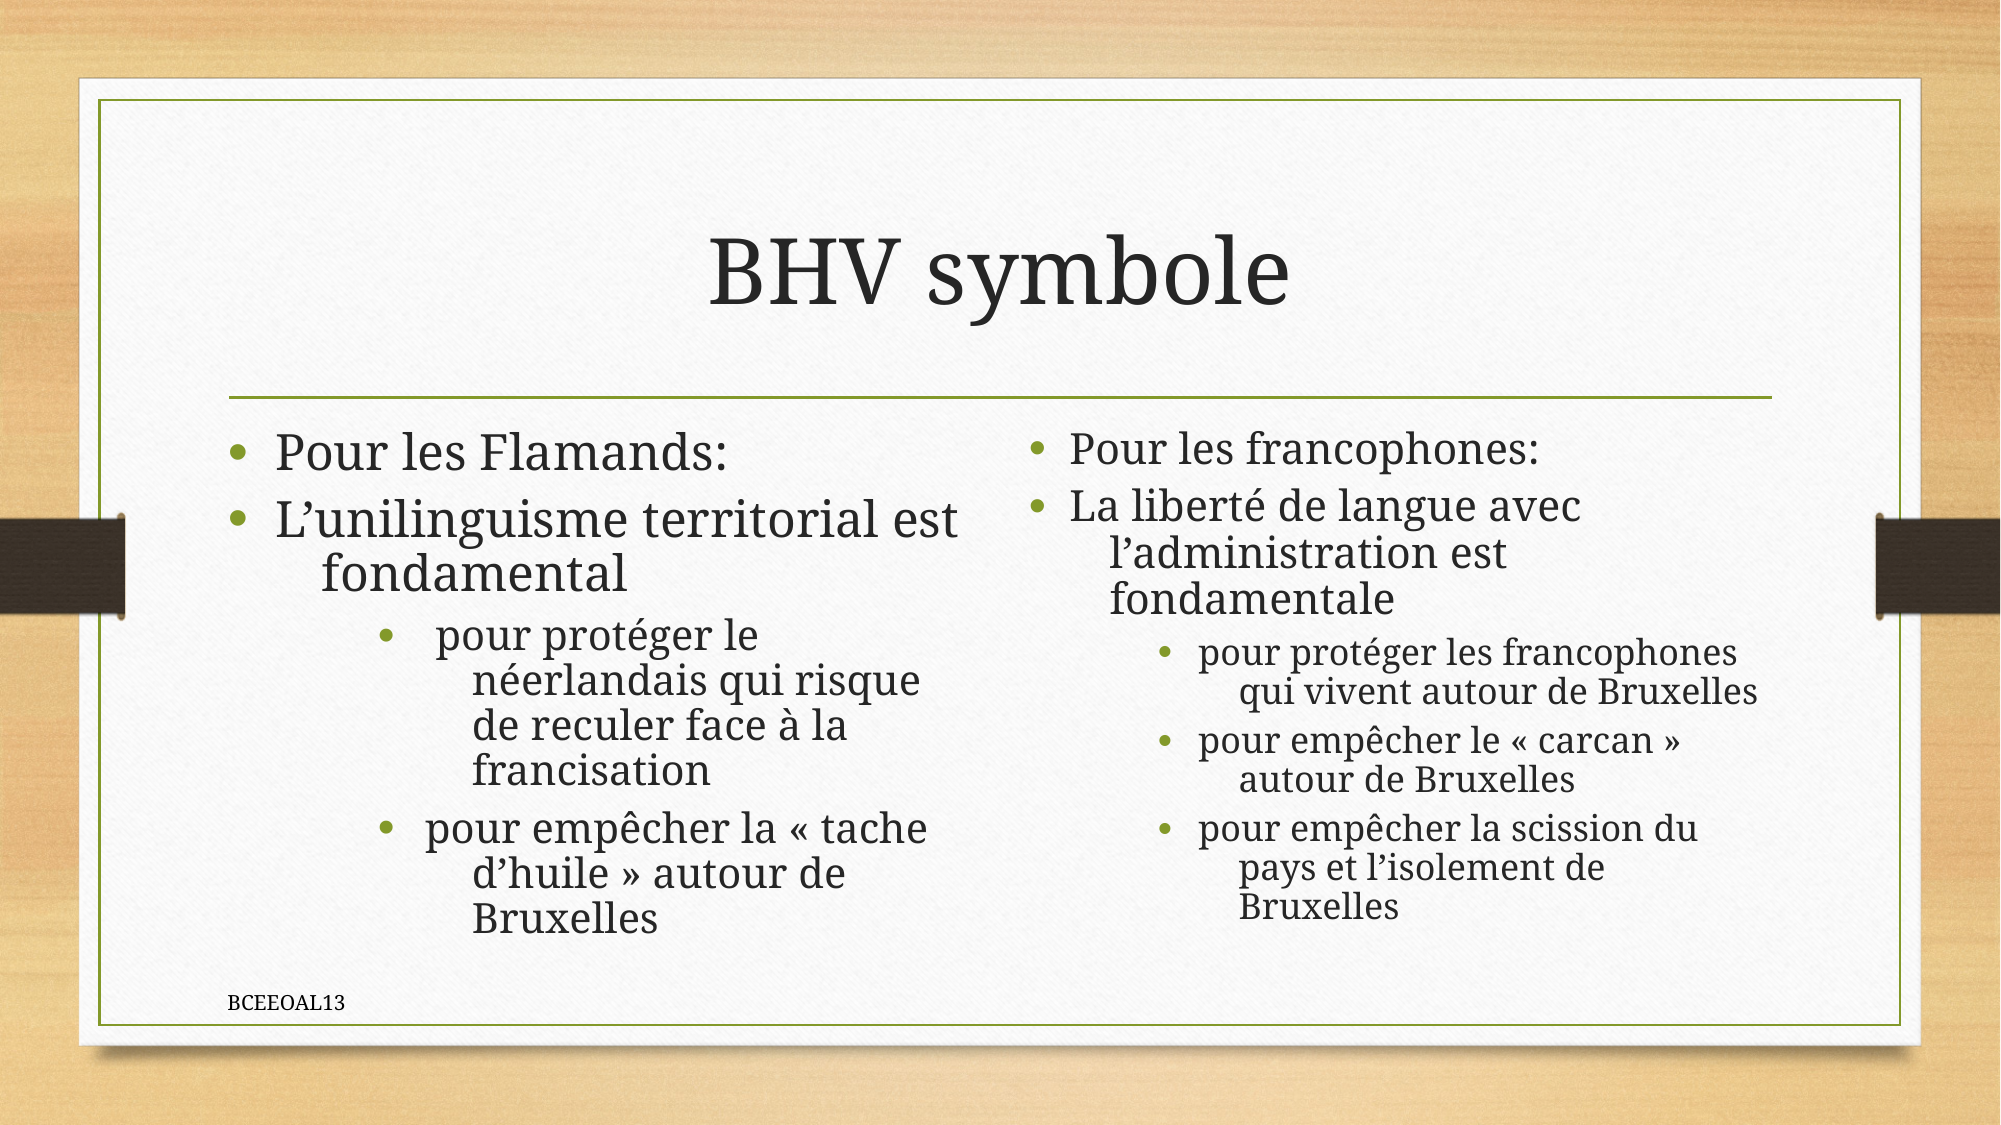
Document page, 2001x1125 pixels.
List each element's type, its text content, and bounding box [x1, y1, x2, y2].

list Pour les francophones: La liberté de langue avec l’administration est fondamentale pour protéger les francophones qui vivent autour de Bruxelles pour empêcher le « carcan » autour de Bruxelles pour empêcher la scission du pays et l’isolement de Bruxelles [1013, 420, 1788, 964]
list Pour les Flamands: L’unilinguisme territorial est fondamental pour protéger le néerlandais qui risque de reculer face à la francisation pour empêcher la « tache d’huile » autour de Bruxelles [213, 420, 987, 964]
text_box BCEEOAL13 [212, 979, 1411, 1026]
title BHV symbole [212, 161, 1788, 376]
